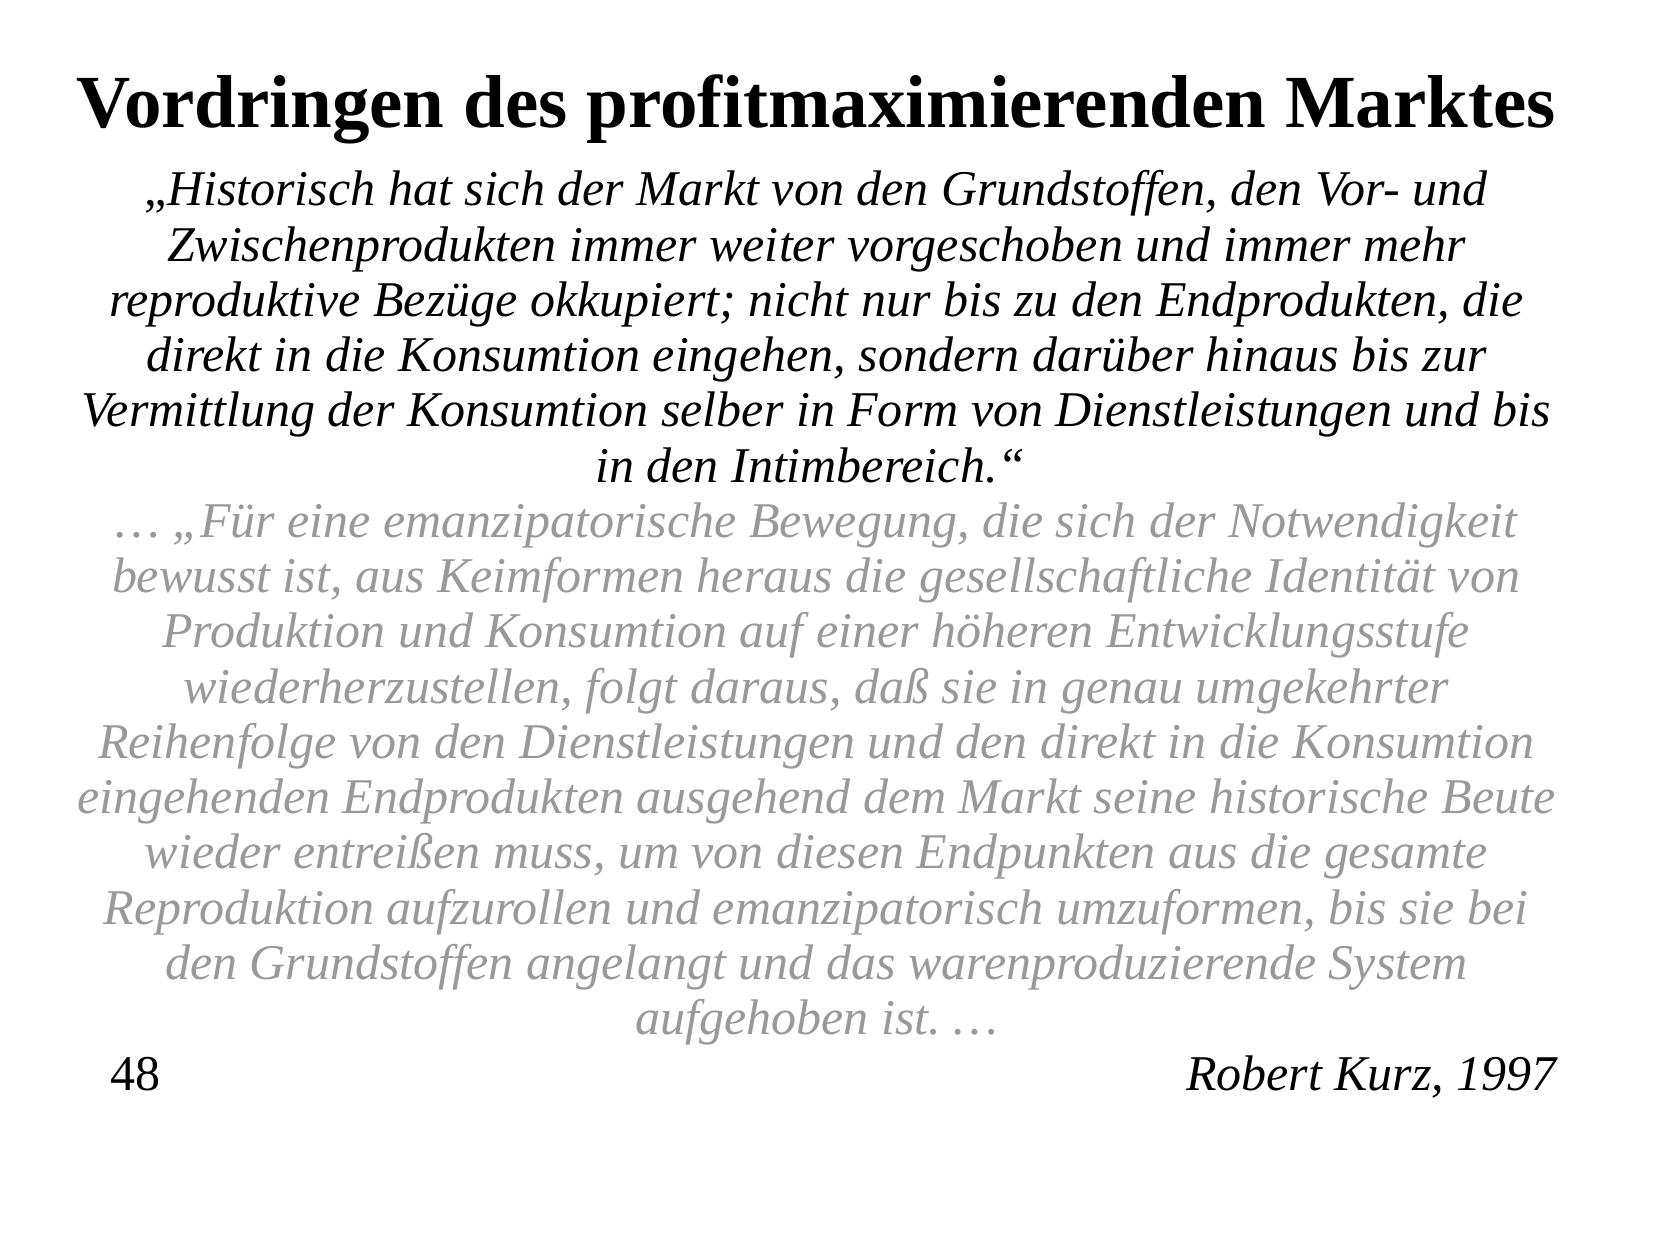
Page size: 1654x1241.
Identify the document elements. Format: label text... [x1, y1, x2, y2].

text_box Vordringen des profitmaximierenden Marktes „Historisch hat sich der Markt von den Grundstoffen, den Vor- und Zwischenprodukten immer weiter vorgeschoben und immer mehr reproduktive Bezüge okkupiert; nicht nur bis zu den Endprodukten, die direkt in die Konsumtion eingehen, sondern darüber hinaus bis zur Vermittlung der Konsumtion selber in Form von Dienstleistungen und bis in den Intimbereich.“ … „Für eine emanzipatorische Bewegung, die sich der Notwendigkeit bewusst ist, aus Keimformen heraus die gesellschaftliche Identität von Produktion und Konsumtion auf einer höheren Entwicklungsstufe wiederherzustellen, folgt daraus, daß sie in genau umgekehrter Reihenfolge von den Dienstleistungen und den direkt in die Konsumtion eingehenden Endprodukten ausgehend dem Markt seine historische Beute wieder entreißen muss, um von diesen Endpunkten aus die gesamte Reproduktion aufzurollen und emanzipatorisch umzuformen, bis sie bei den Grundstoffen angelangt und das warenproduzierende System aufgehoben ist. … <Foliennummer> Robert Kurz, 1997 [62, 53, 1598, 1173]
